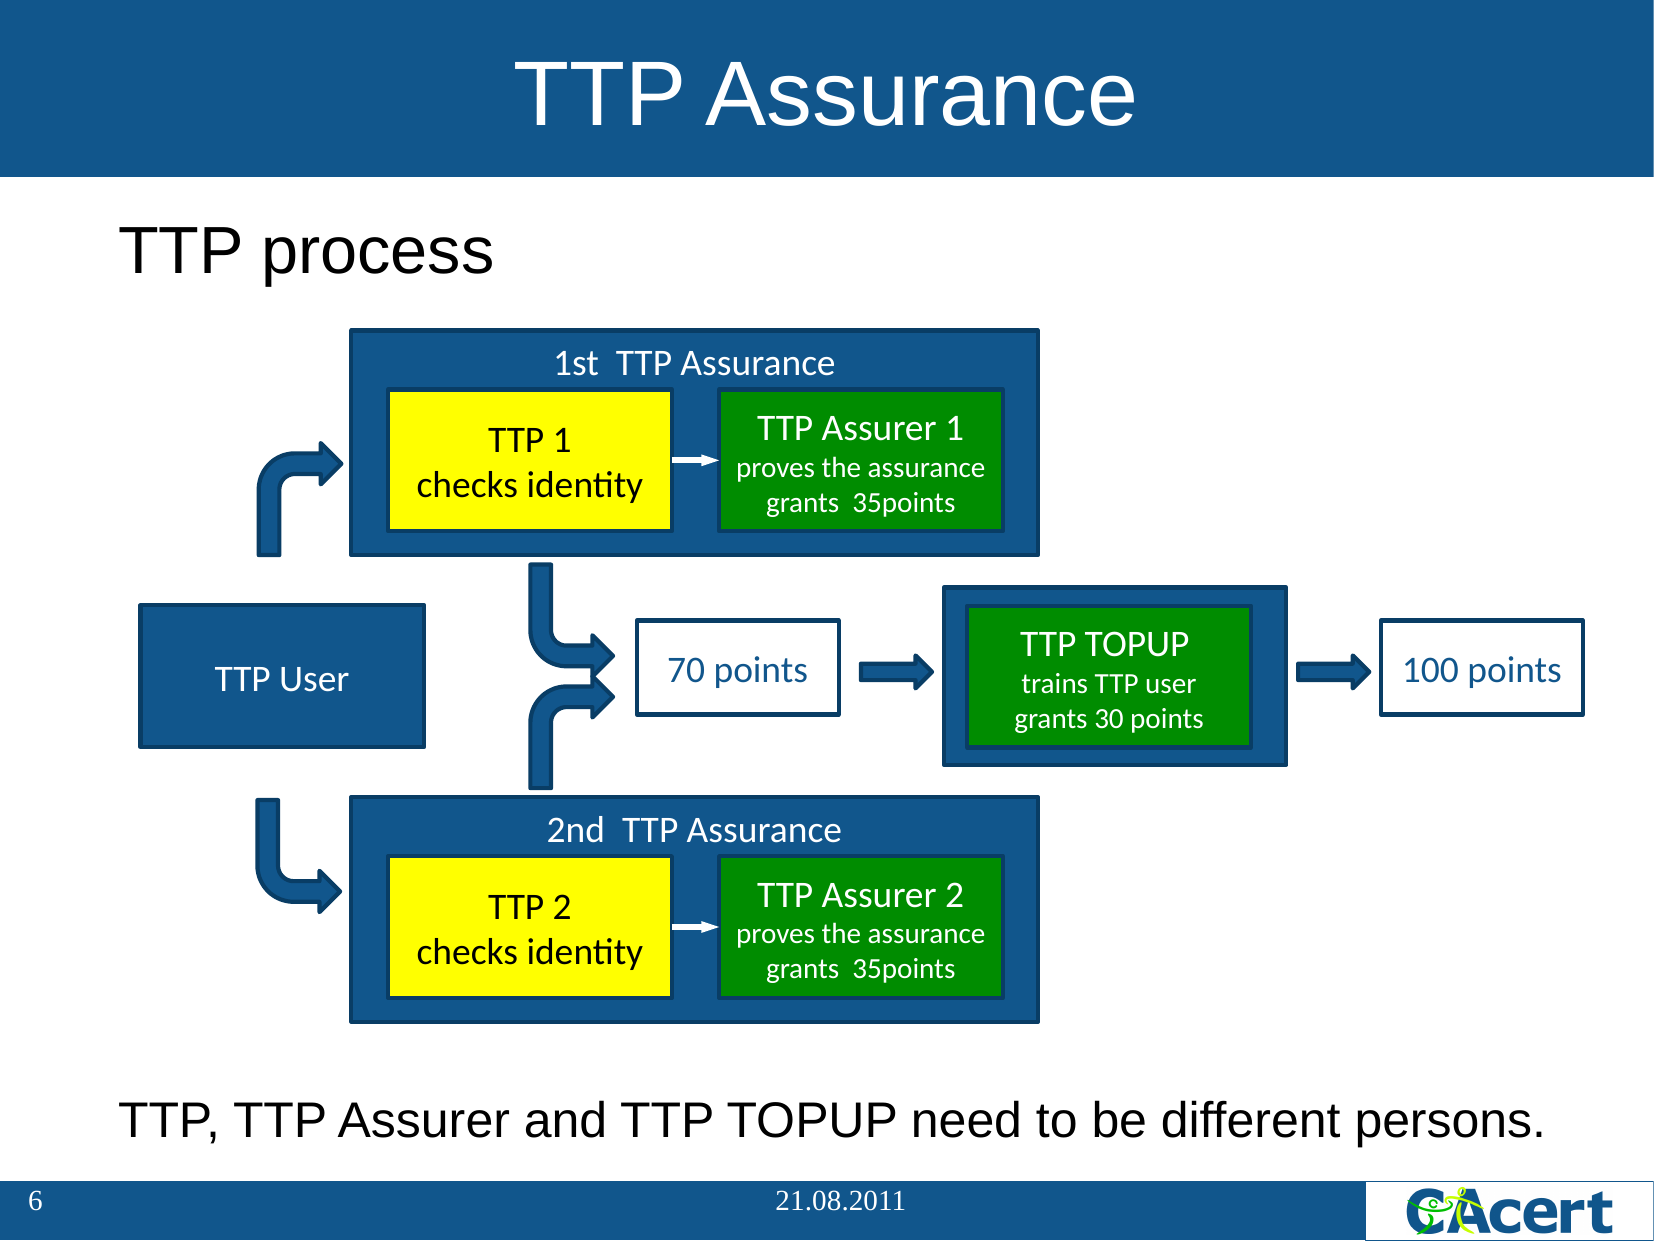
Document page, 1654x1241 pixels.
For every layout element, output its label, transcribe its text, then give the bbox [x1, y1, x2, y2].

text_box [28, 1181, 414, 1241]
text_box [944, 588, 1286, 765]
text_box TTP User [141, 605, 424, 747]
text_box TTP TOPUP trains TTP user grants 30 points [967, 606, 1251, 748]
text_box TTP Assurer 1 proves the assurance grants 35points [719, 389, 1003, 531]
text_box 70 points [637, 621, 839, 715]
text_box TTP 1 checks identity [388, 389, 672, 531]
text_box [257, 800, 341, 913]
text_box [530, 564, 614, 789]
text_box [1298, 655, 1370, 689]
text_box 21.08.2011 [648, 1181, 1034, 1241]
title TTP Assurance [82, 33, 1571, 145]
text_box TTP 2 checks identity [388, 856, 672, 998]
list TTP process TTP, TTP Assurer and TTP TOPUP need to be different persons. [82, 206, 1571, 1177]
text_box 100 points [1381, 621, 1583, 715]
text_box 2nd TTP Assurance [351, 797, 1038, 1022]
text_box 1st TTP Assurance [351, 331, 1038, 555]
text_box TTP Assurer 2 proves the assurance grants 35points [719, 856, 1003, 998]
text_box [860, 655, 933, 689]
text_box [258, 443, 342, 556]
